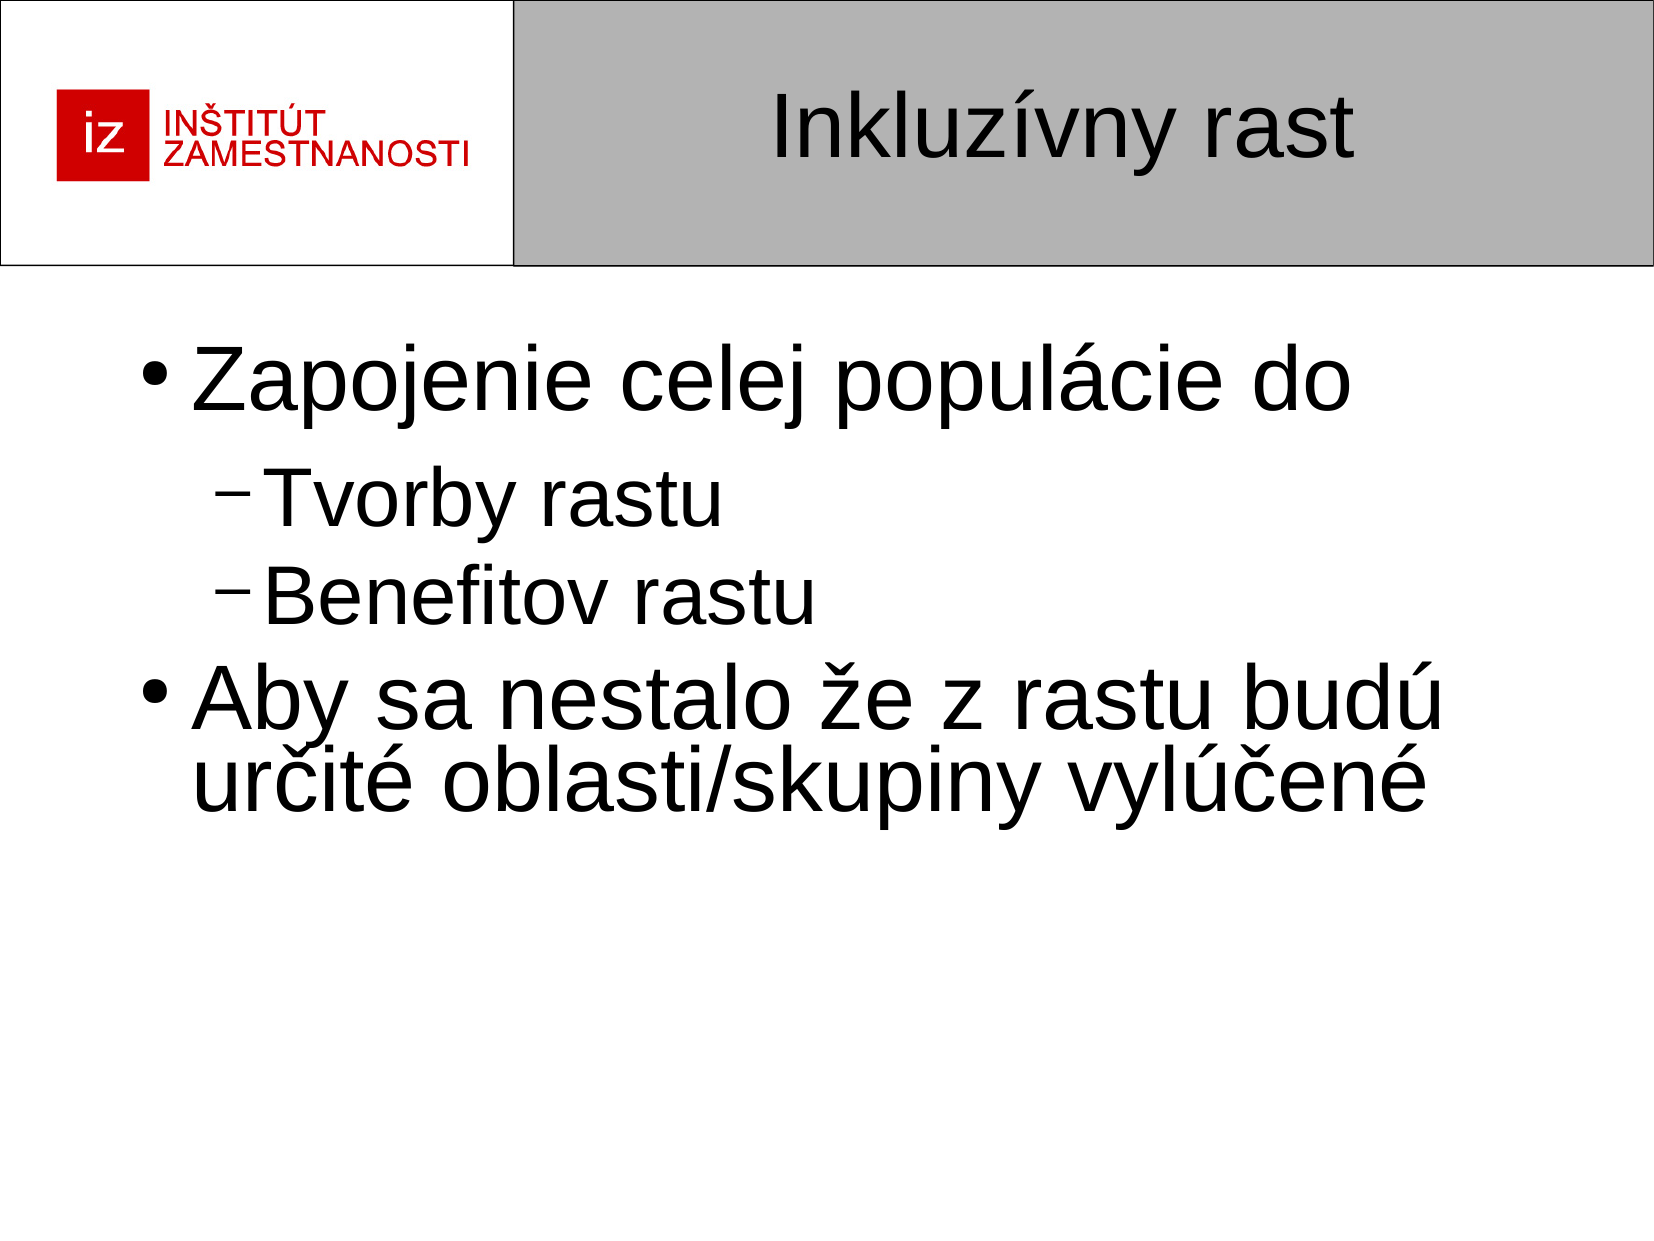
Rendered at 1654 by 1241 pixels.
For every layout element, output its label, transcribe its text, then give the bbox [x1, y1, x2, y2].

title Inkluzívny rast [561, 29, 1565, 237]
picture [5, 8, 512, 257]
list Zapojenie celej populácie do Tvorby rastu Benefitov rastu Aby sa nestalo že z rastu budú určité oblasti/skupiny vylúčené [121, 344, 1533, 1126]
